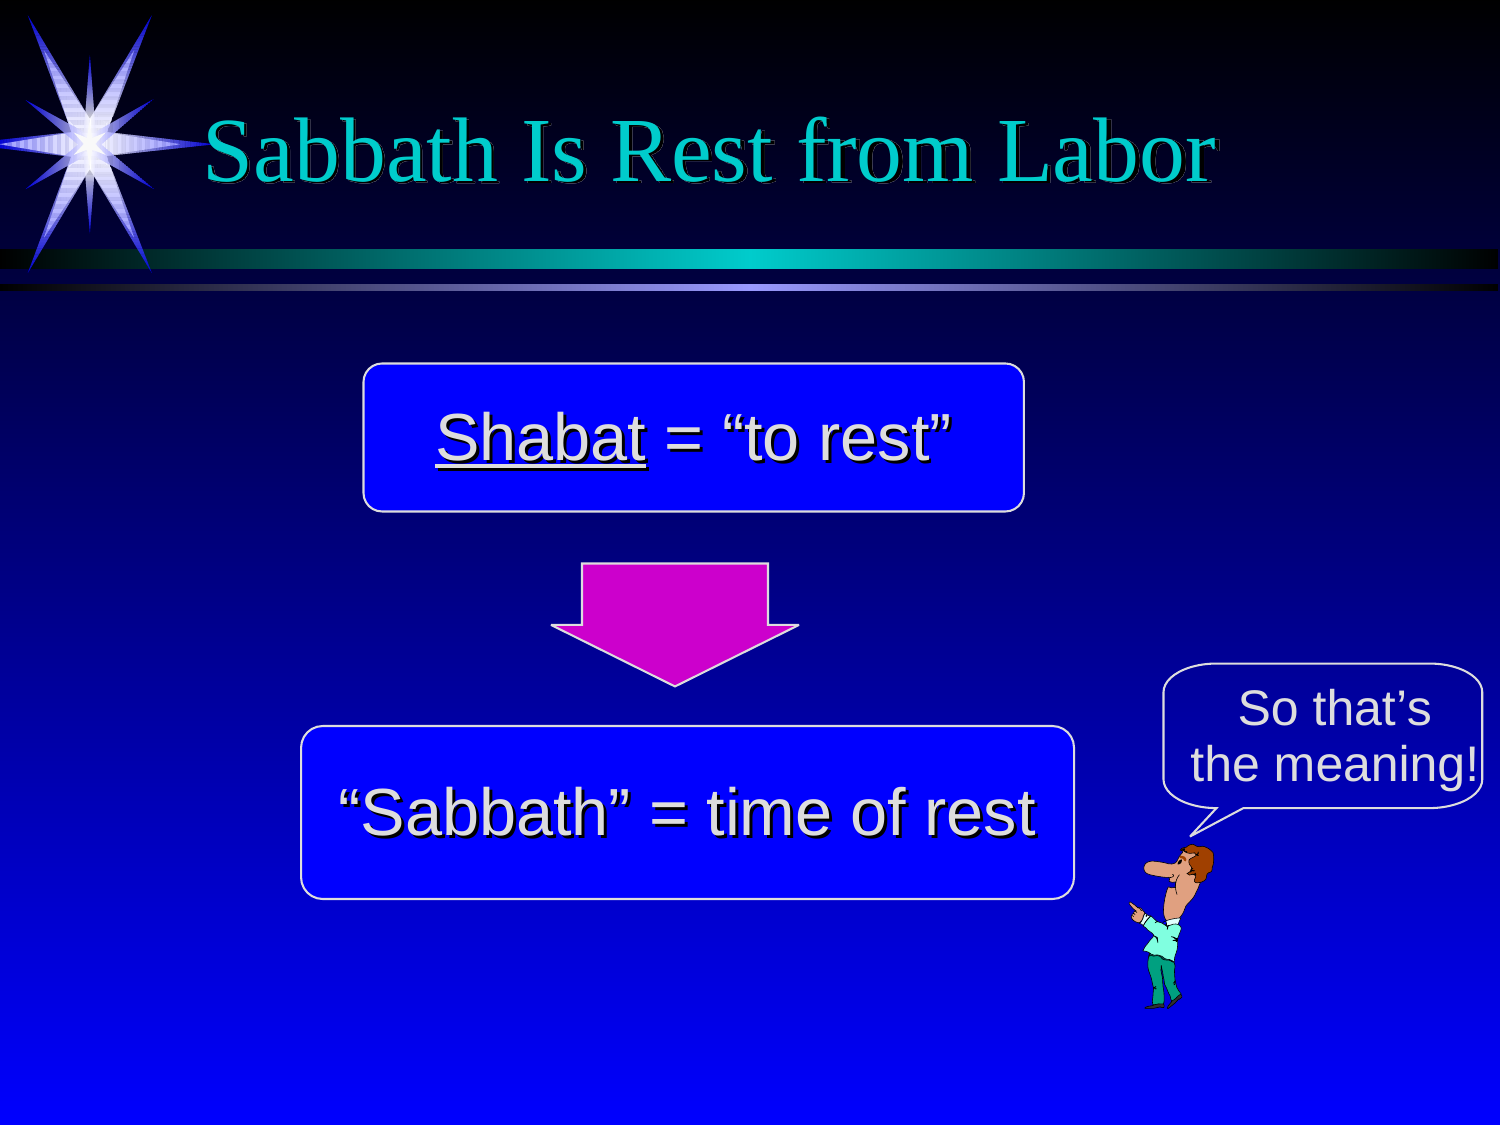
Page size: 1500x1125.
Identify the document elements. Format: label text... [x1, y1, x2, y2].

text_box “Sabbath” = time of rest [301, 726, 1075, 899]
text_box 3 [36, 246, 44, 251]
text_box 3 [35, 37, 44, 42]
text_box new [38, 43, 48, 49]
chart [1128, 843, 1215, 1010]
text_box new [131, 239, 141, 245]
text_box So that’s the meaning! [1163, 663, 1483, 837]
text_box [551, 563, 800, 687]
title Sabbath Is Rest from Labor [187, 56, 1463, 244]
text_box new [38, 239, 49, 245]
text_box new [131, 43, 142, 49]
text_box 3 [135, 37, 144, 42]
text_box 3 [135, 246, 144, 251]
text_box Shabat = “to rest” [363, 363, 1024, 512]
